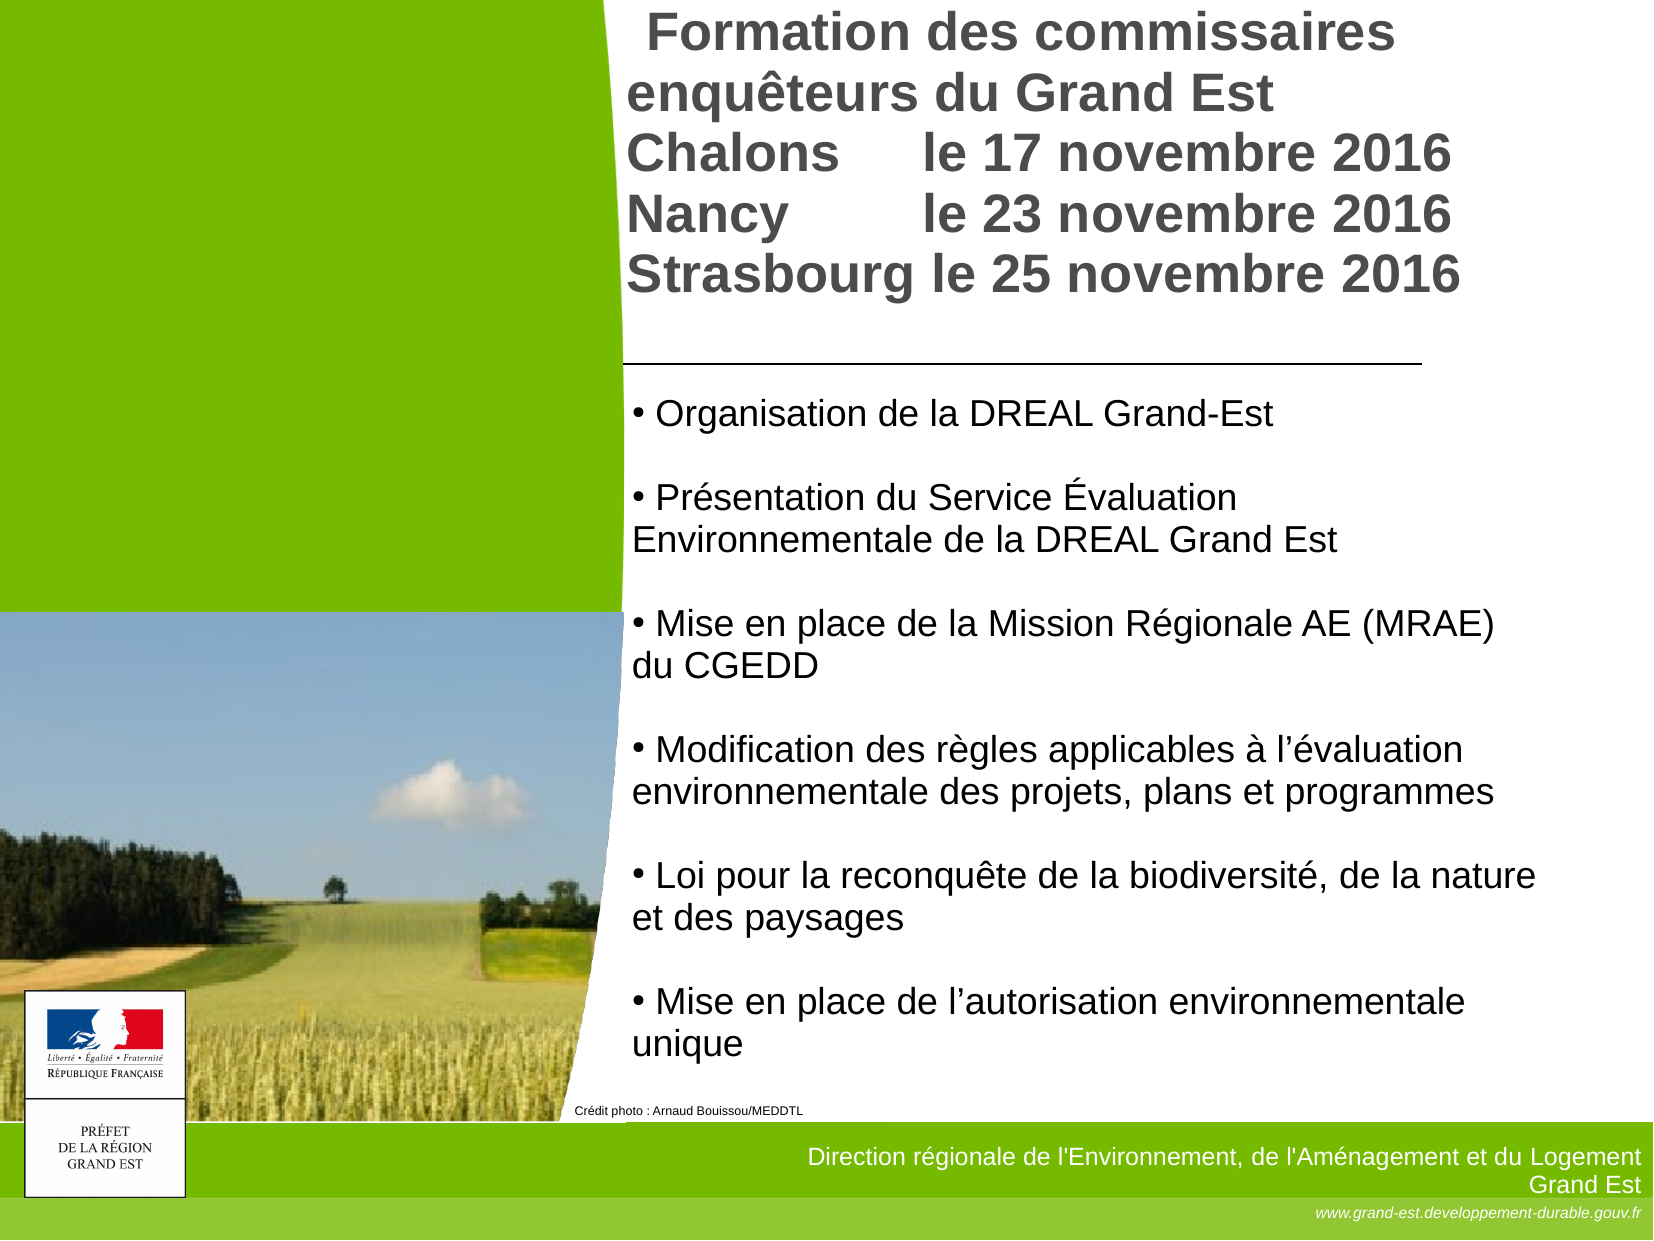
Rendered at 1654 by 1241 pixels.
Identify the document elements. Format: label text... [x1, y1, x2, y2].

title Formation des commissaires enquêteurs du Grand Est Chalons le 17 novembre 2016 Nancy le 23 novembre 2016 Strasbourg le 25 novembre 2016 [626, 1, 1571, 305]
picture [0, 0, 1654, 1240]
subtitle Organisation de la DREAL Grand-Est Présentation du Service Évaluation Environnementale de la DREAL Grand Est Mise en place de la Mission Régionale AE (MRAE) du CGEDD Modification des règles applicables à l’évaluation environnementale des projets, plans et programmes Loi pour la reconquête de la biodiversité, de la nature et des paysages Mise en place de l’autorisation environnementale unique [631, 366, 1541, 1090]
